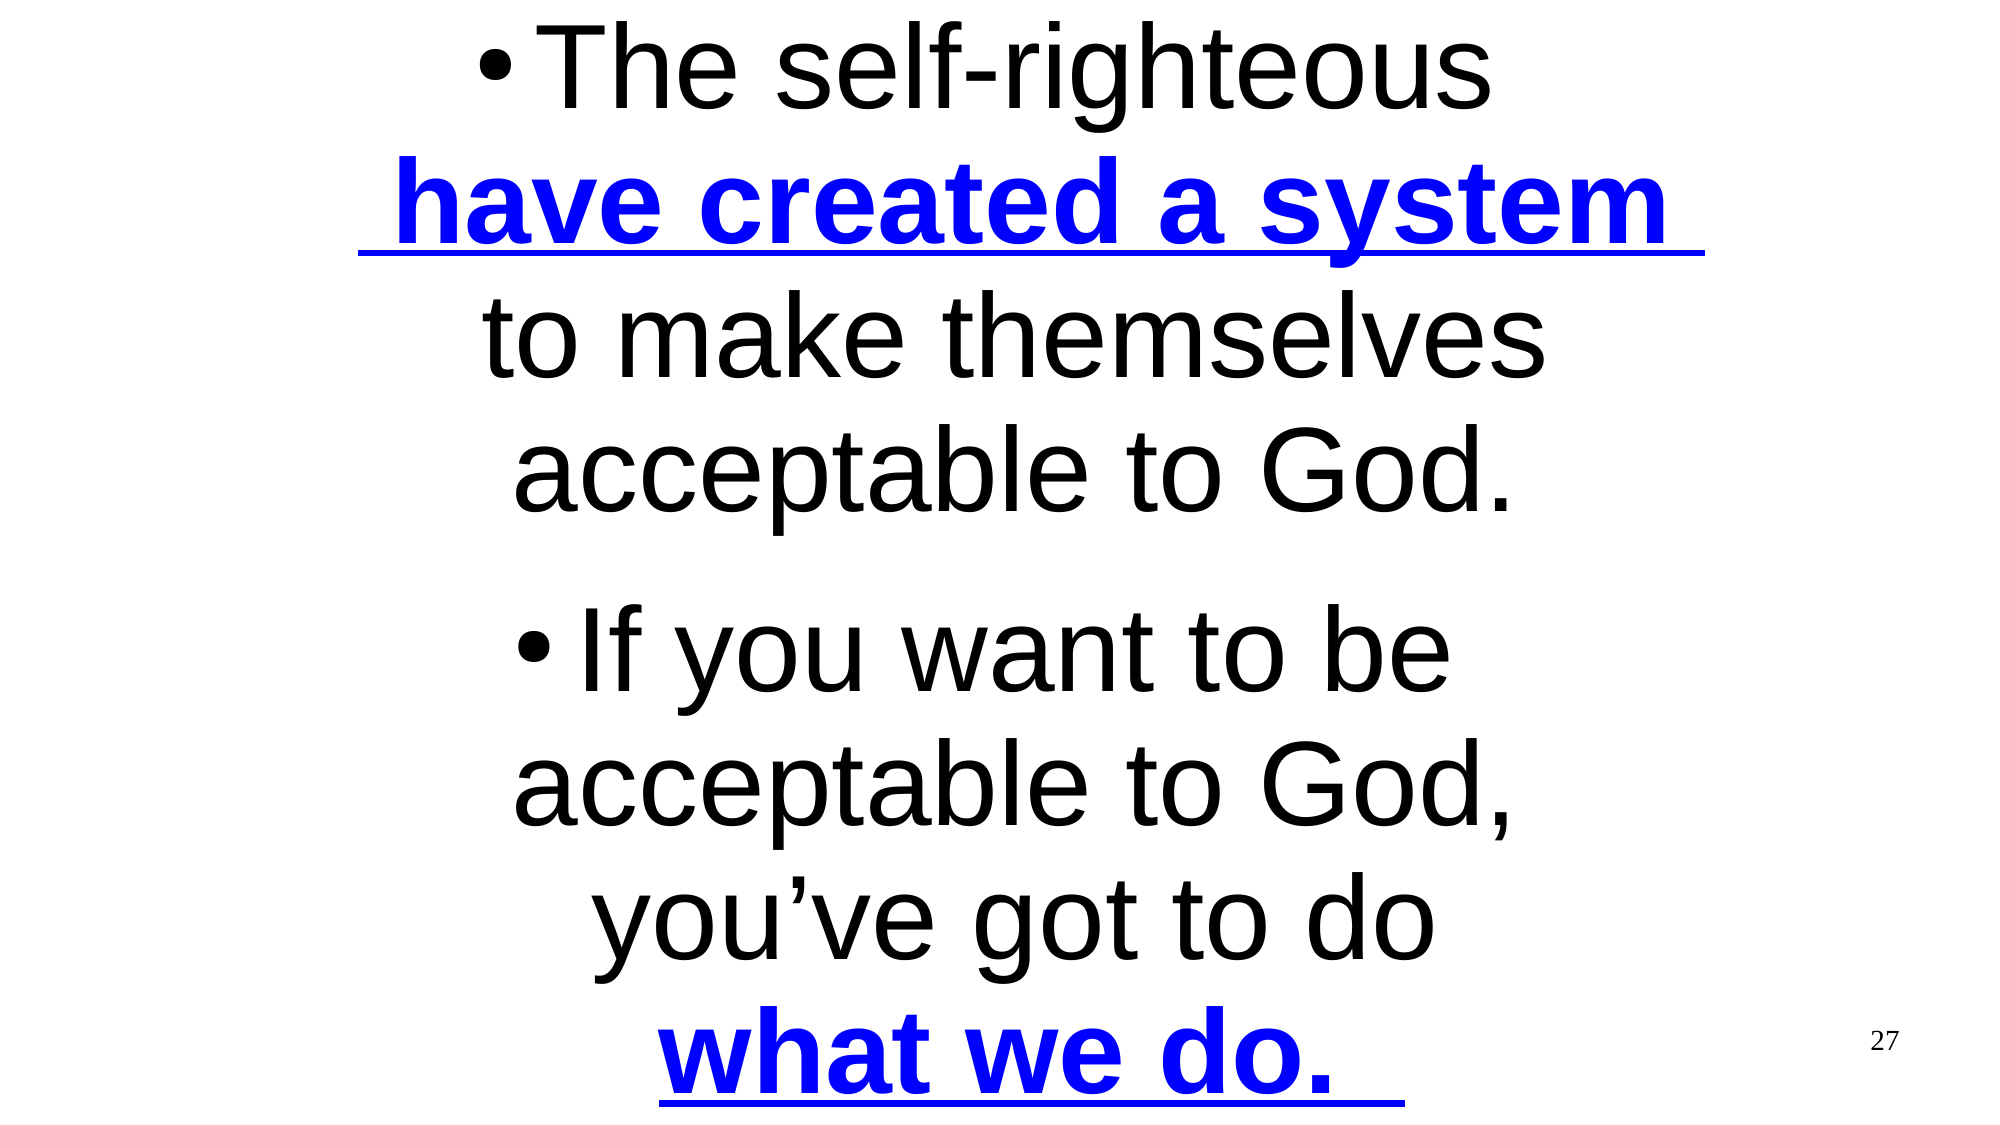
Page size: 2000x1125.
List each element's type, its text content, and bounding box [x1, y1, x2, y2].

list The self-righteous have created a system to make themselves acceptable to God. If you want to be acceptable to God, you’ve got to do what we do. [0, 0, 1996, 1123]
